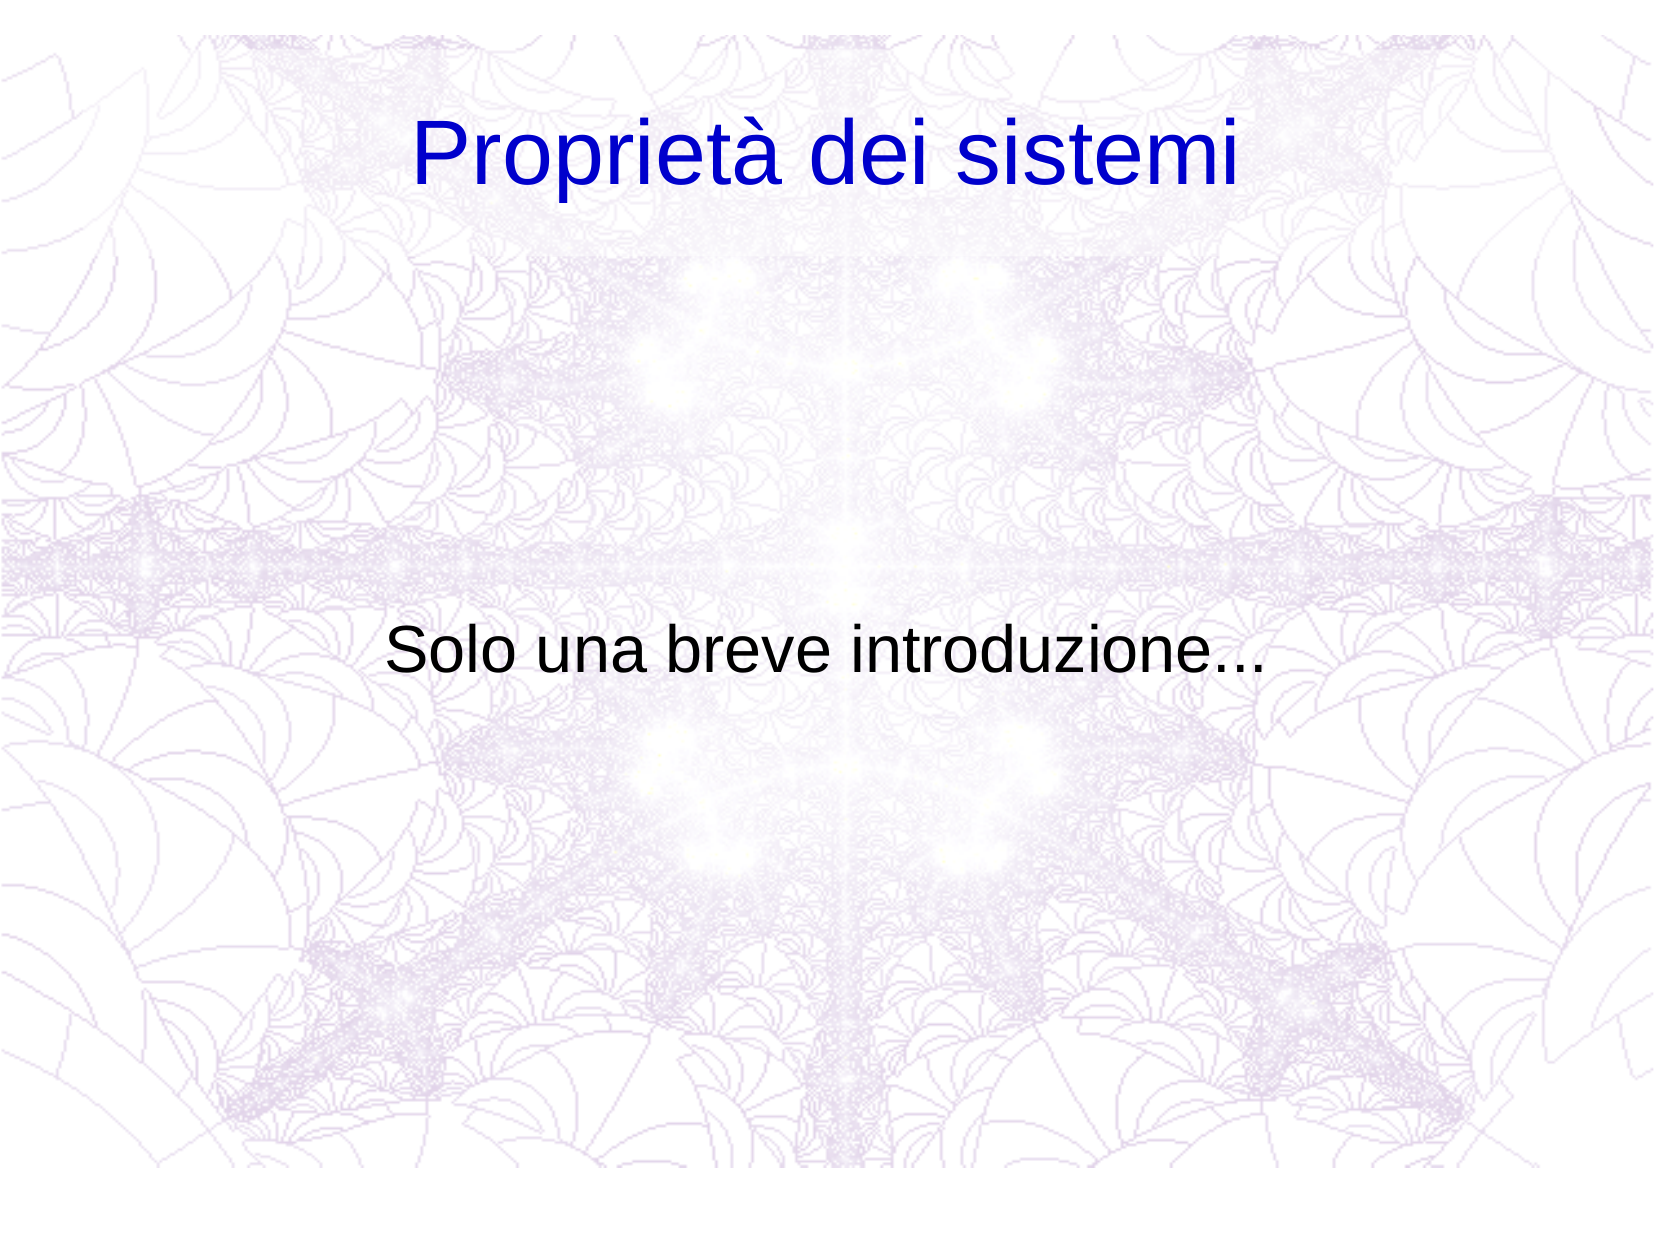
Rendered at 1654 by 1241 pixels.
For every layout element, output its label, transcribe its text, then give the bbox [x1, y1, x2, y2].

subtitle Solo una breve introduzione... [82, 290, 1571, 1010]
title Proprietà dei sistemi [82, 49, 1571, 257]
